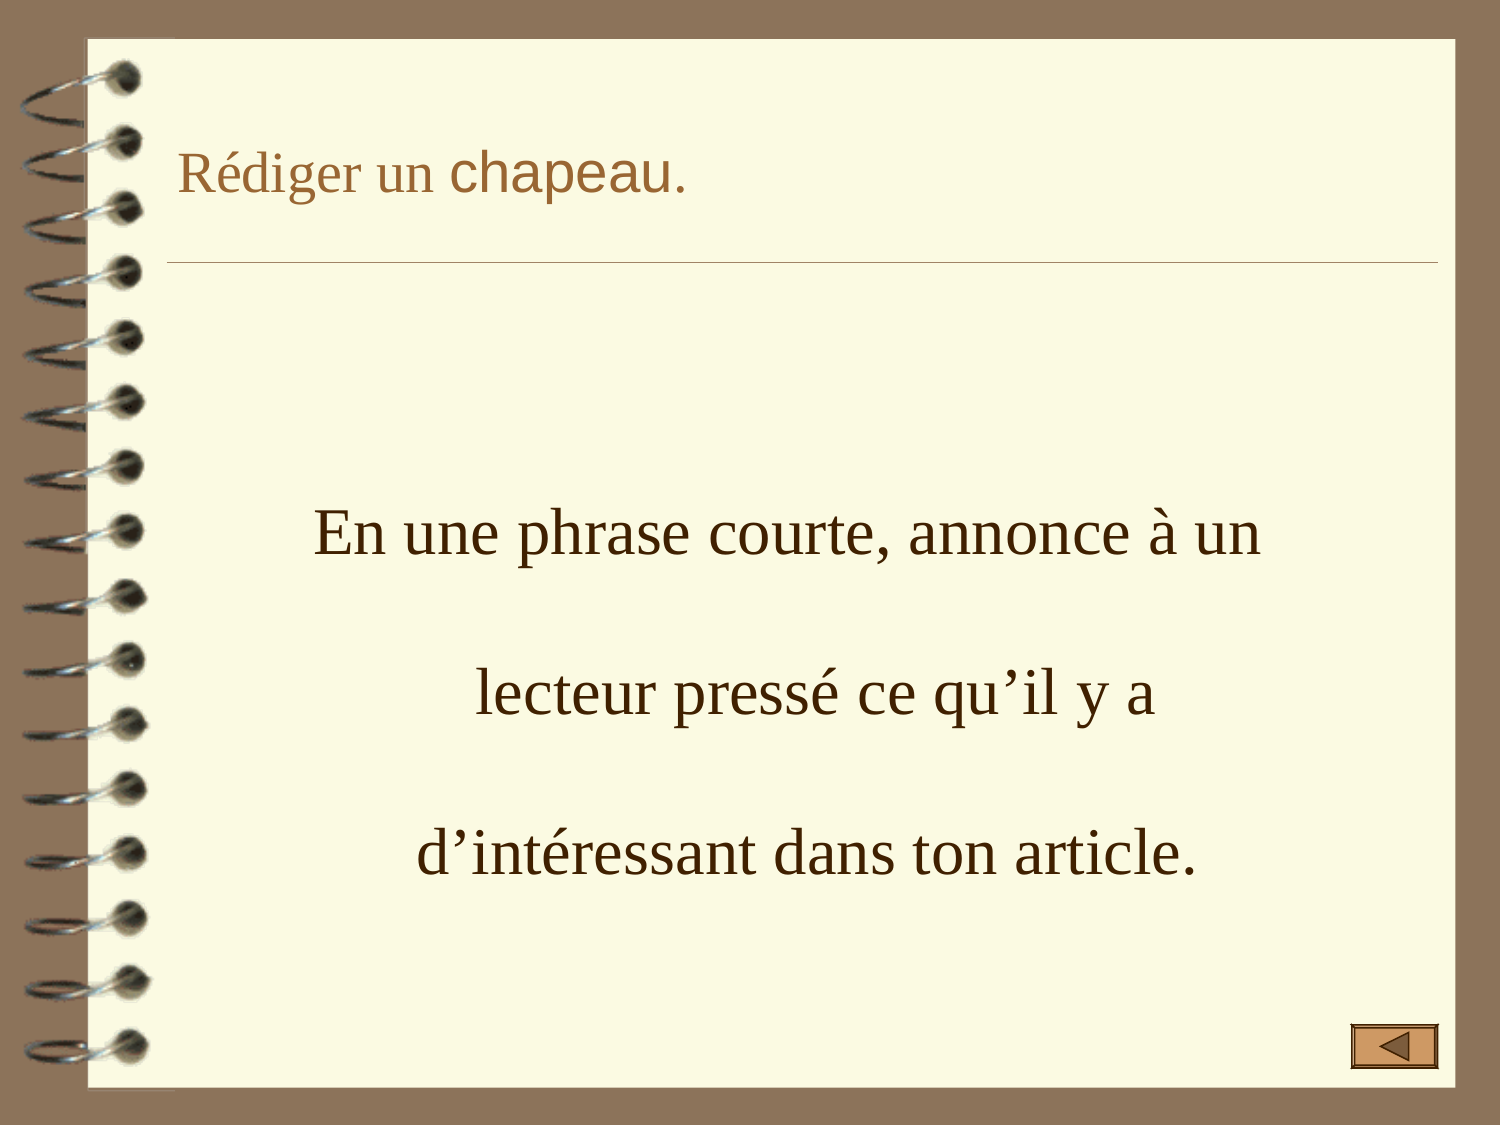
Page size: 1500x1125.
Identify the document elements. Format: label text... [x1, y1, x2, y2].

text_box [1353, 1024, 1438, 1068]
title Rédiger un chapeau. [162, 74, 1438, 263]
picture [0, 0, 175, 1125]
list En une phrase courte, annonce à un lecteur pressé ce qu’il y a d’intéressant dans ton article. [287, 399, 1290, 900]
